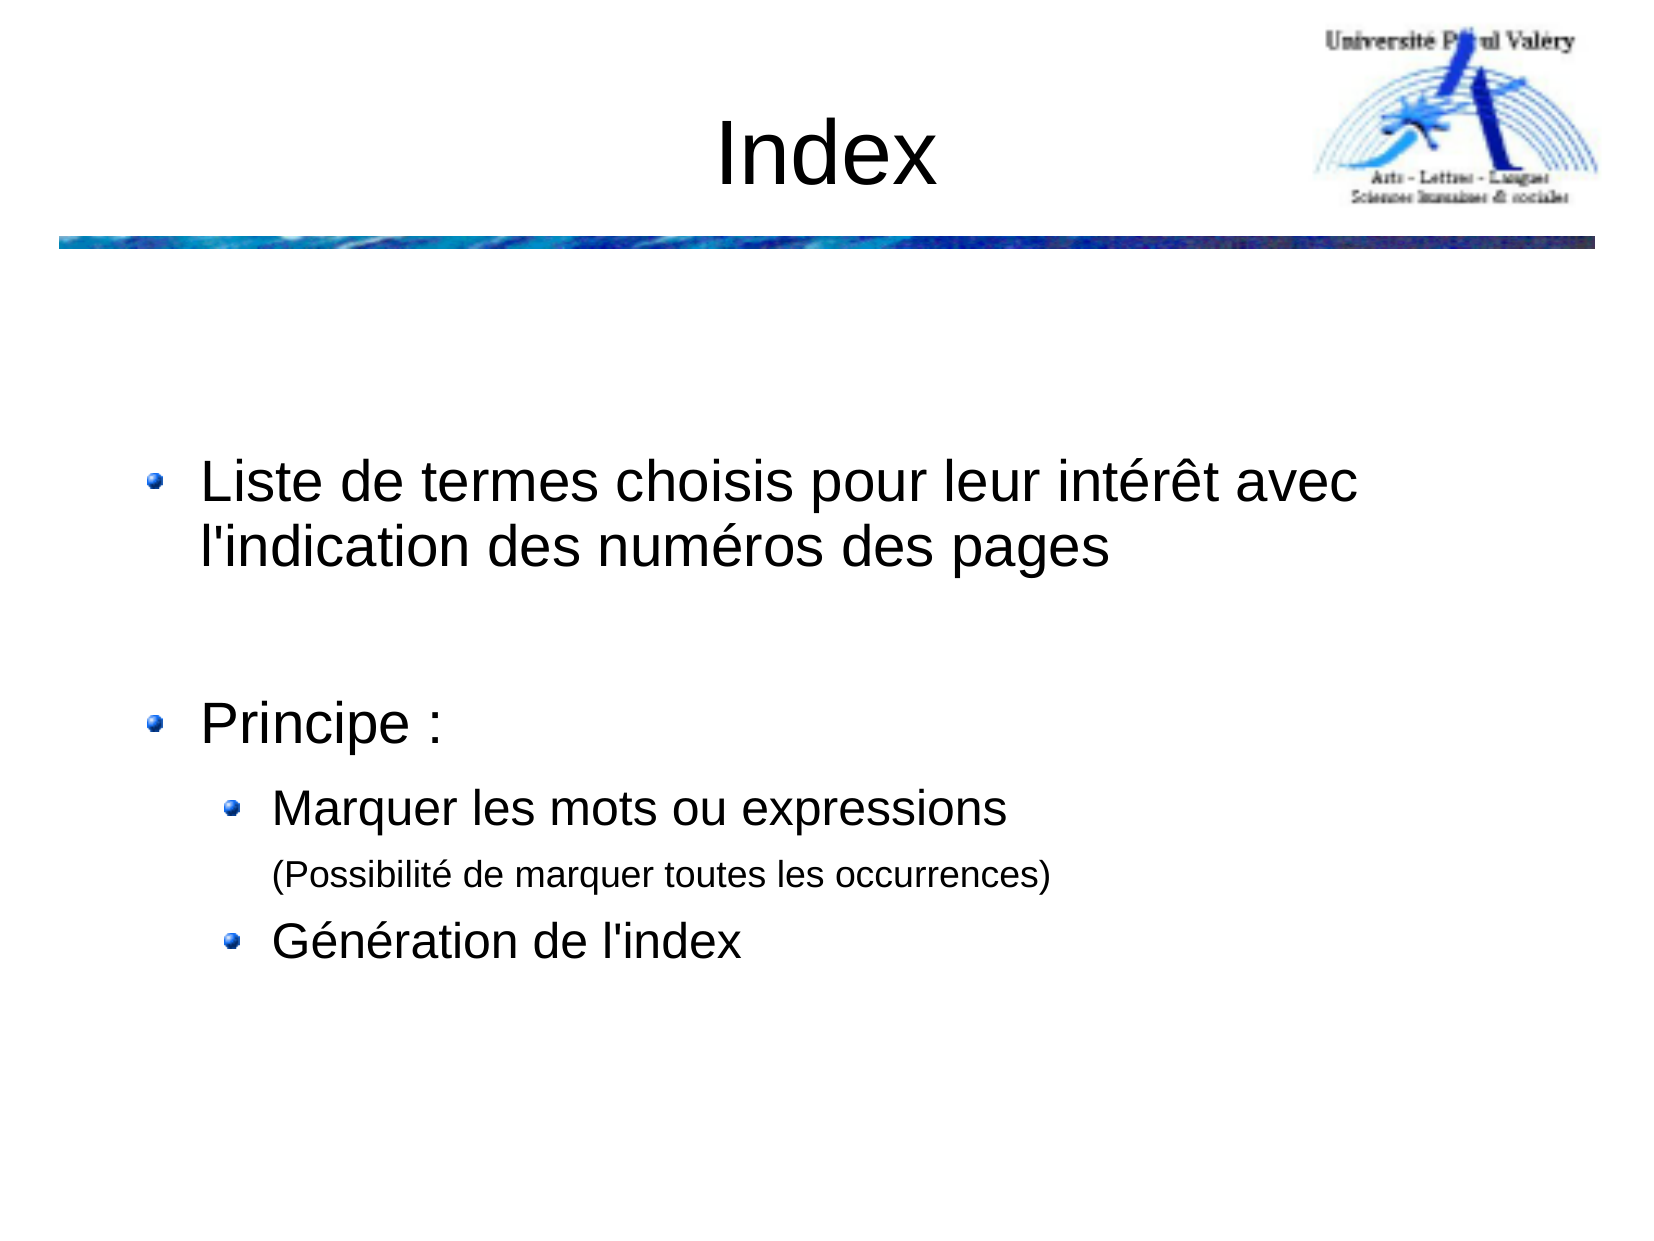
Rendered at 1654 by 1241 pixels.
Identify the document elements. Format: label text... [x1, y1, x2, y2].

picture [1262, 0, 1654, 253]
picture [59, 236, 81, 244]
title Index [82, 49, 1571, 257]
list Liste de termes choisis pour leur intérêt avec l'indication des numéros des pages Principe : Marquer les mots ou expressions (Possibilité de marquer toutes les occurrences) Génération de l'index [59, 448, 1595, 1093]
